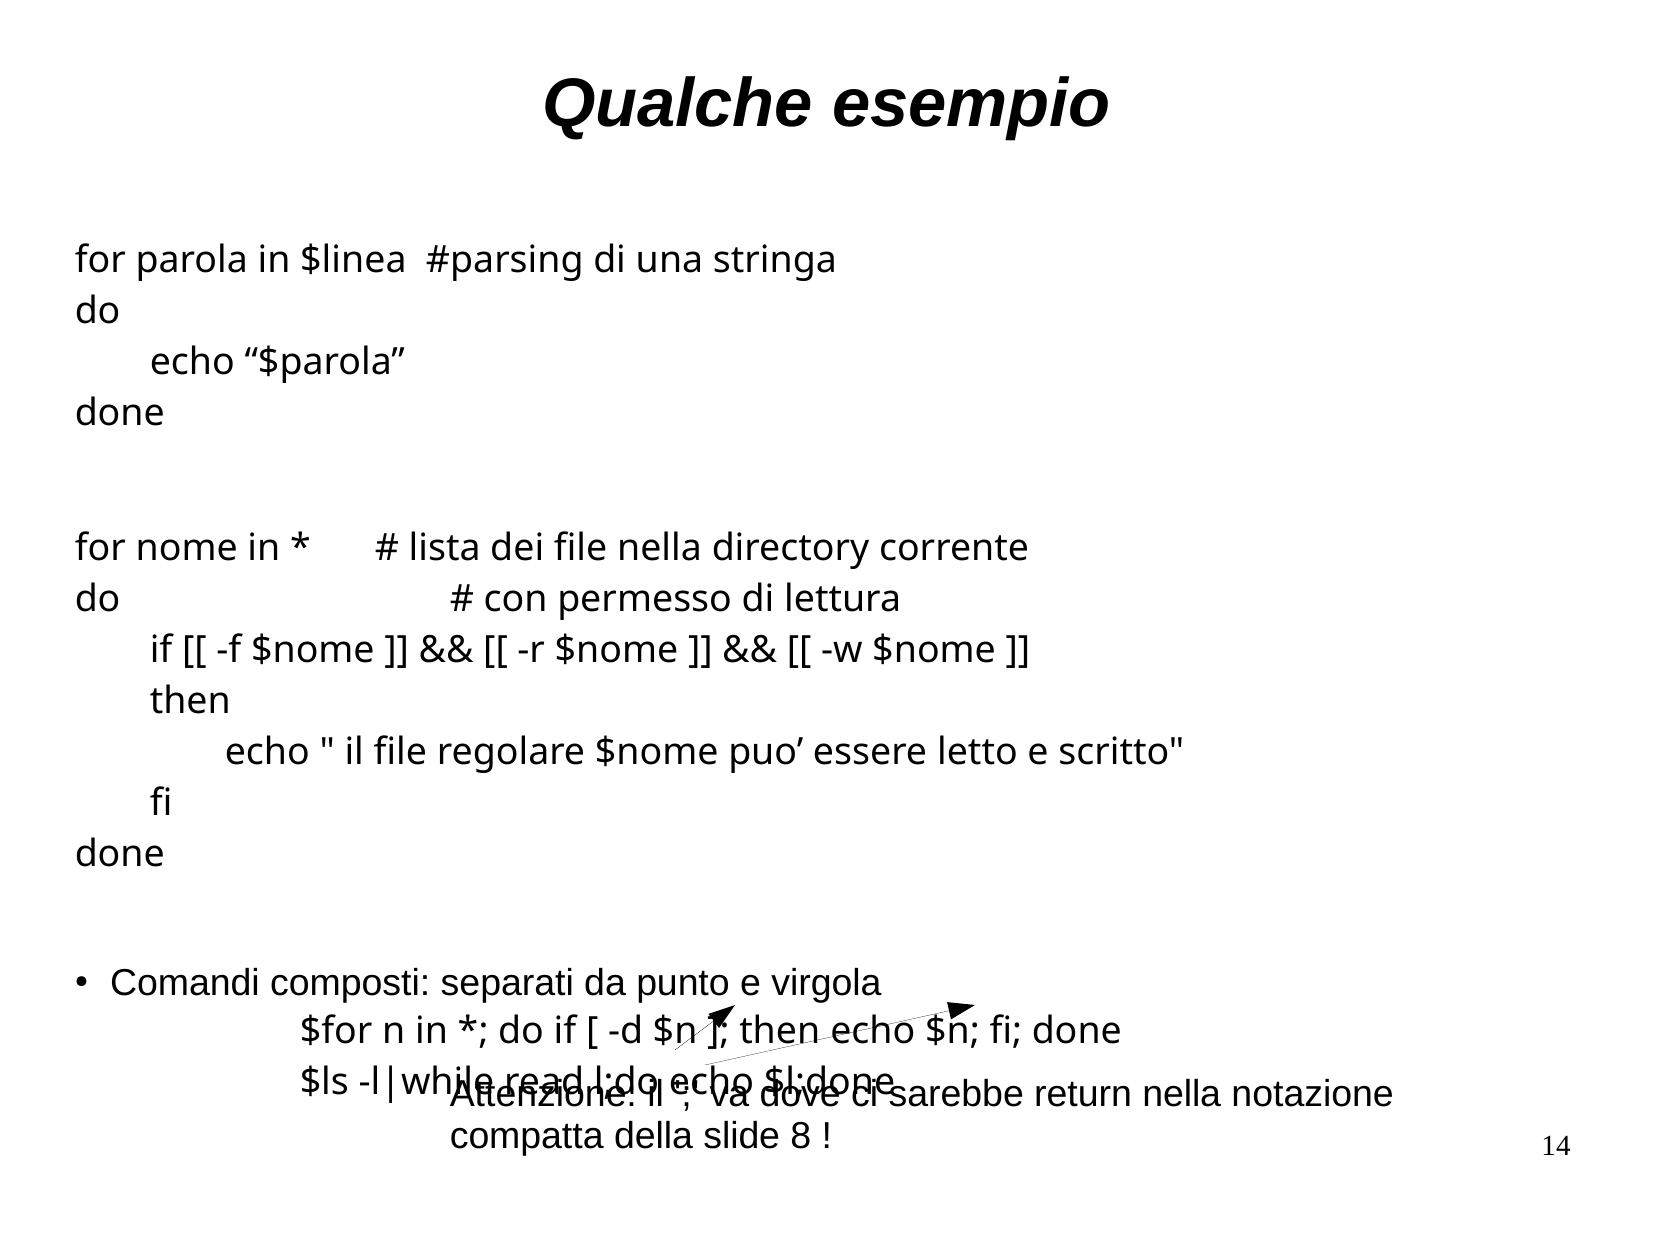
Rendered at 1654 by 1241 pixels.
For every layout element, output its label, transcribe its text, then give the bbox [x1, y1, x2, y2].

text_box Attenzione: il ';' va dove ci sarebbe return nella notazione compatta della slide 8 ! [435, 1065, 1441, 1164]
title Qualche esempio [82, 50, 1571, 225]
text_box for parola in $linea #parsing di una stringa do echo “$parola” done for nome in * # lista dei file nella directory corrente do # con permesso di lettura if [[ -f $nome ]] && [[ -r $nome ]] && [[ -w $nome ]] then echo " il file regolare $nome puo’ essere letto e scritto" fi done Comandi composti: separati da punto e virgola $for n in *; do if [ -d $n ]; then echo $n; fi; done $ls -l|while read l;do echo $l;done [60, 225, 1591, 1101]
